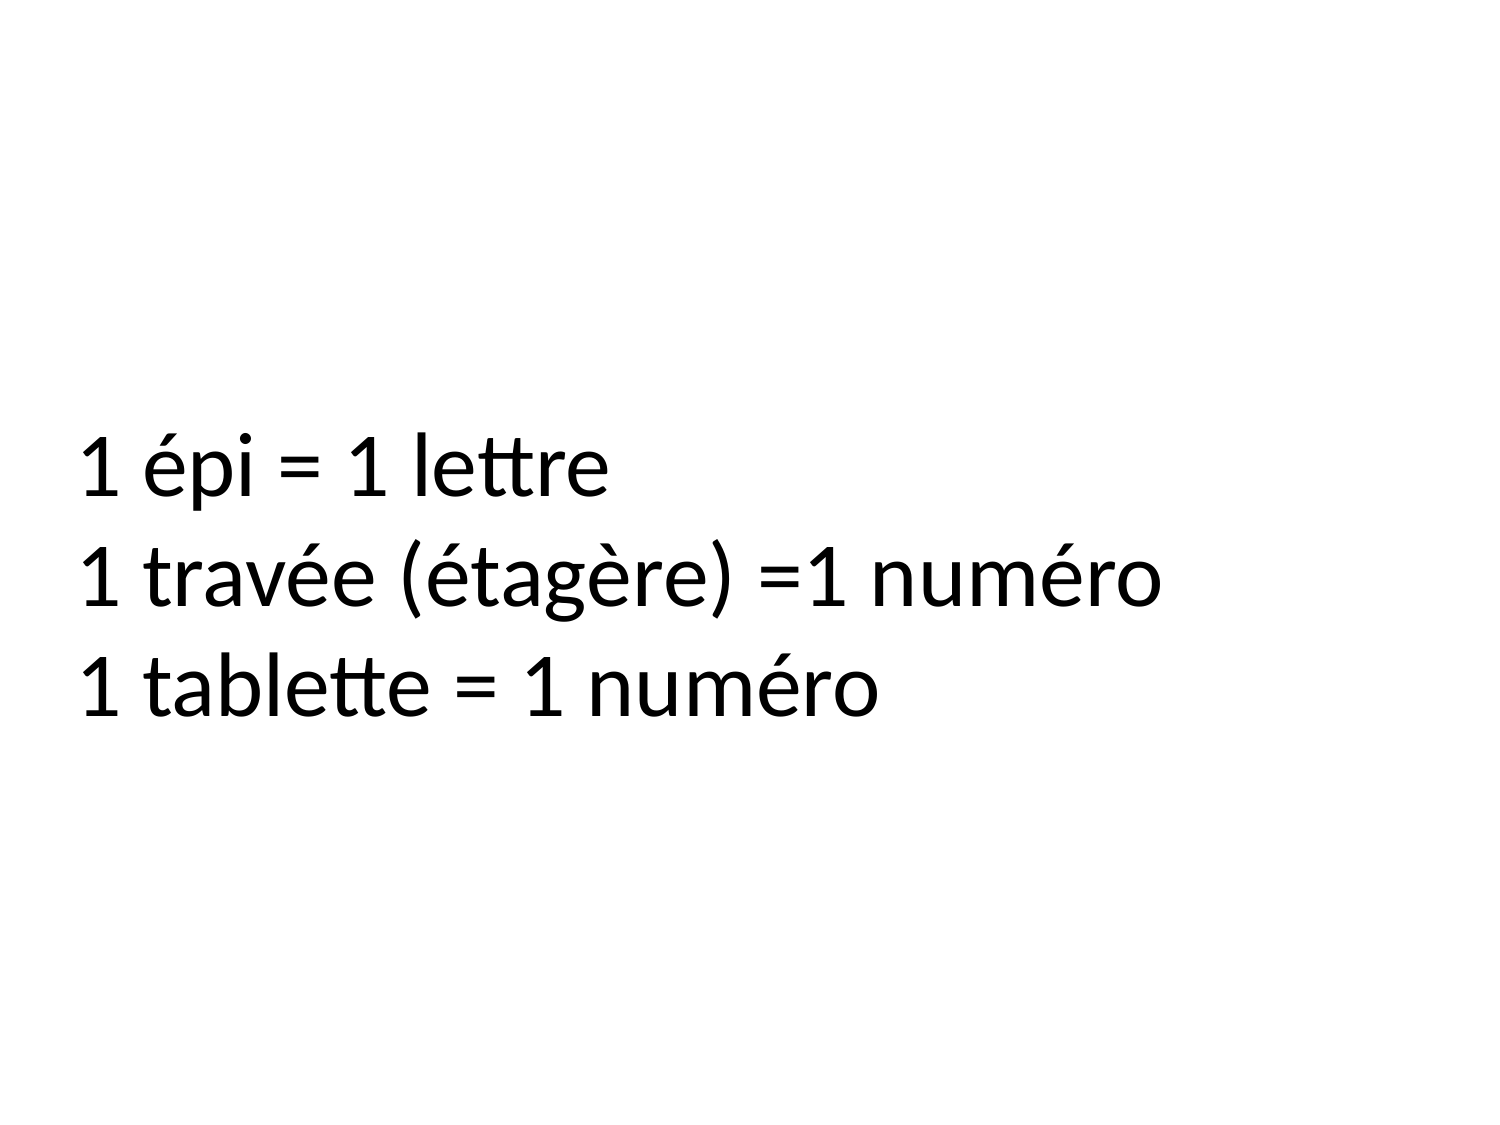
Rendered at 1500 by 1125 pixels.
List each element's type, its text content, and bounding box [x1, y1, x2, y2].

title 1 épi = 1 lettre 1 travée (étagère) =1 numéro 1 tablette = 1 numéro [75, 45, 1425, 1094]
